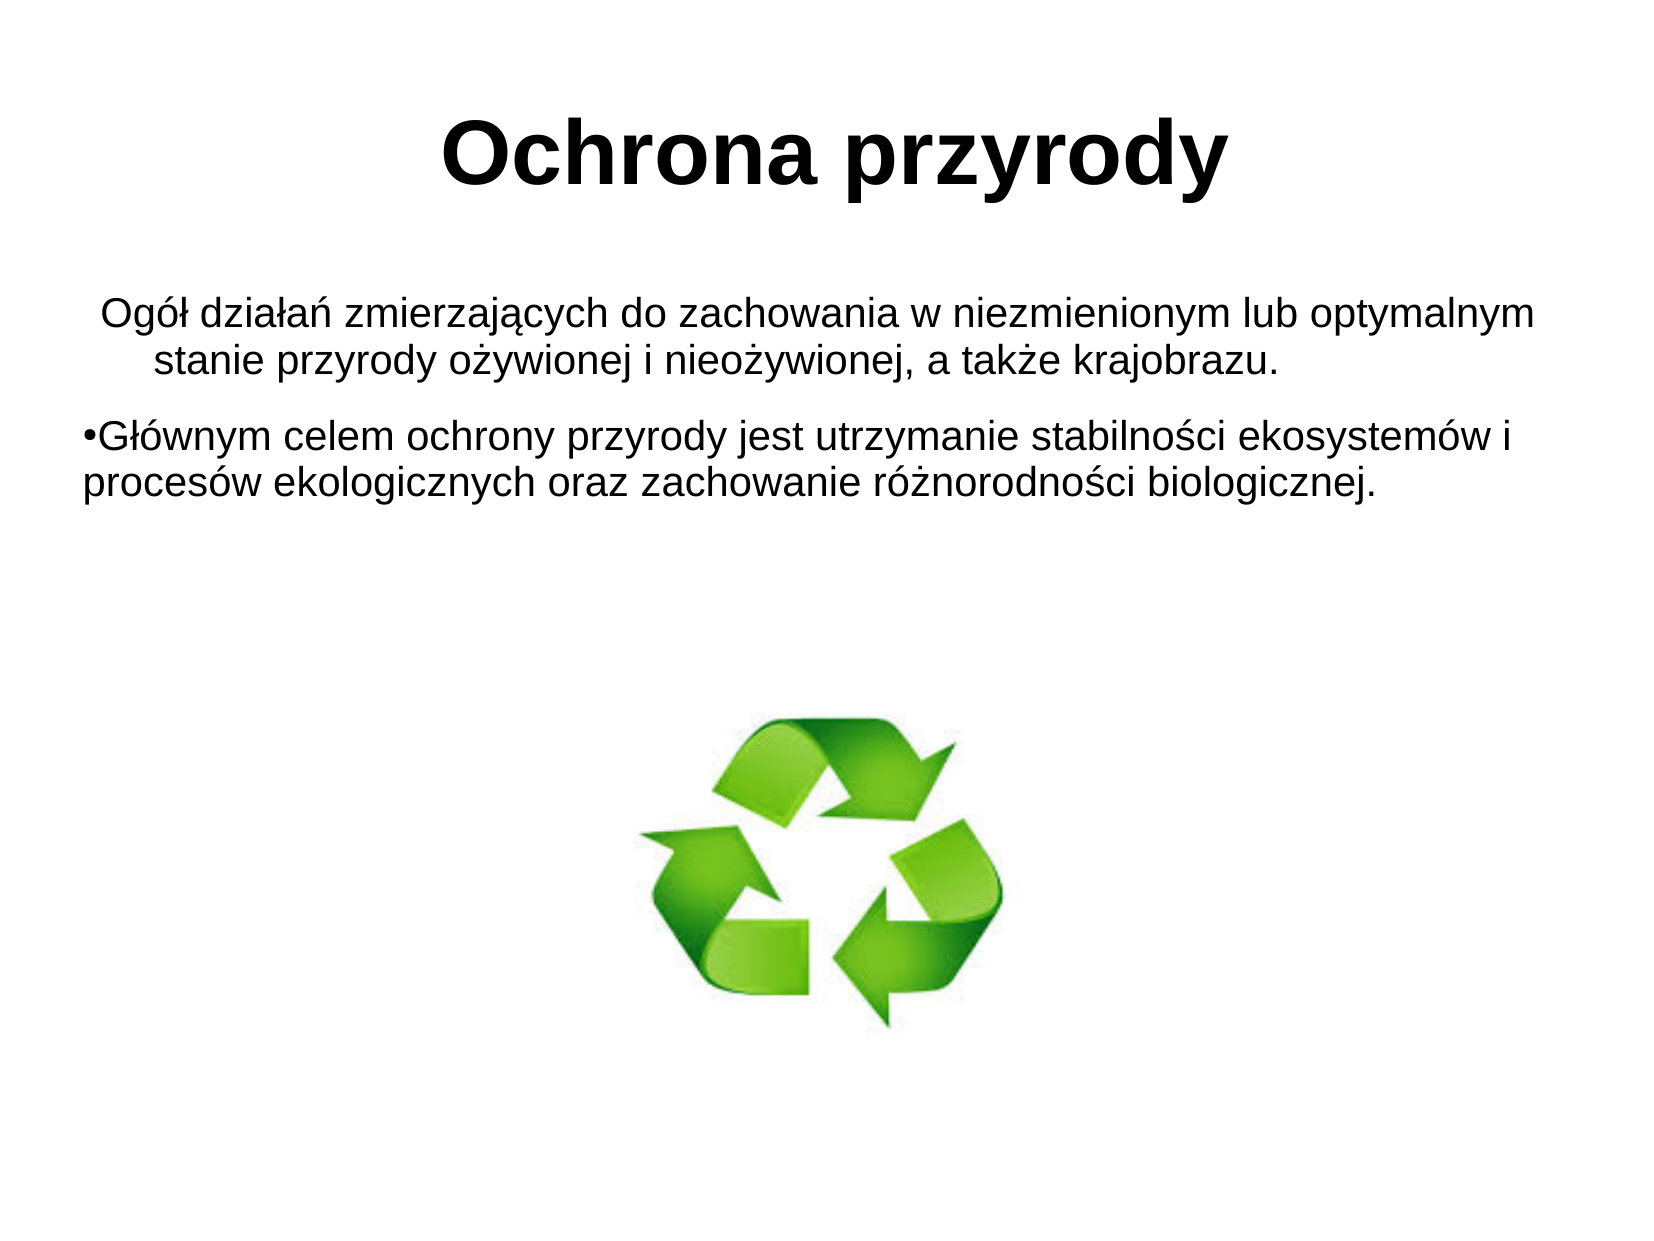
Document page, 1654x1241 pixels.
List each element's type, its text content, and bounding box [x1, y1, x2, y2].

list Ogół działań zmierzających do zachowania w niezmienionym lub optymalnym stanie przyrody ożywionej i nieożywionej, a także krajobrazu. Głównym celem ochrony przyrody jest utrzymanie stabilności ekosystemów i procesów ekologicznych oraz zachowanie różnorodności biologicznej. [82, 290, 1571, 1094]
title Ochrona przyrody [82, 49, 1571, 257]
picture [442, 696, 1211, 1034]
